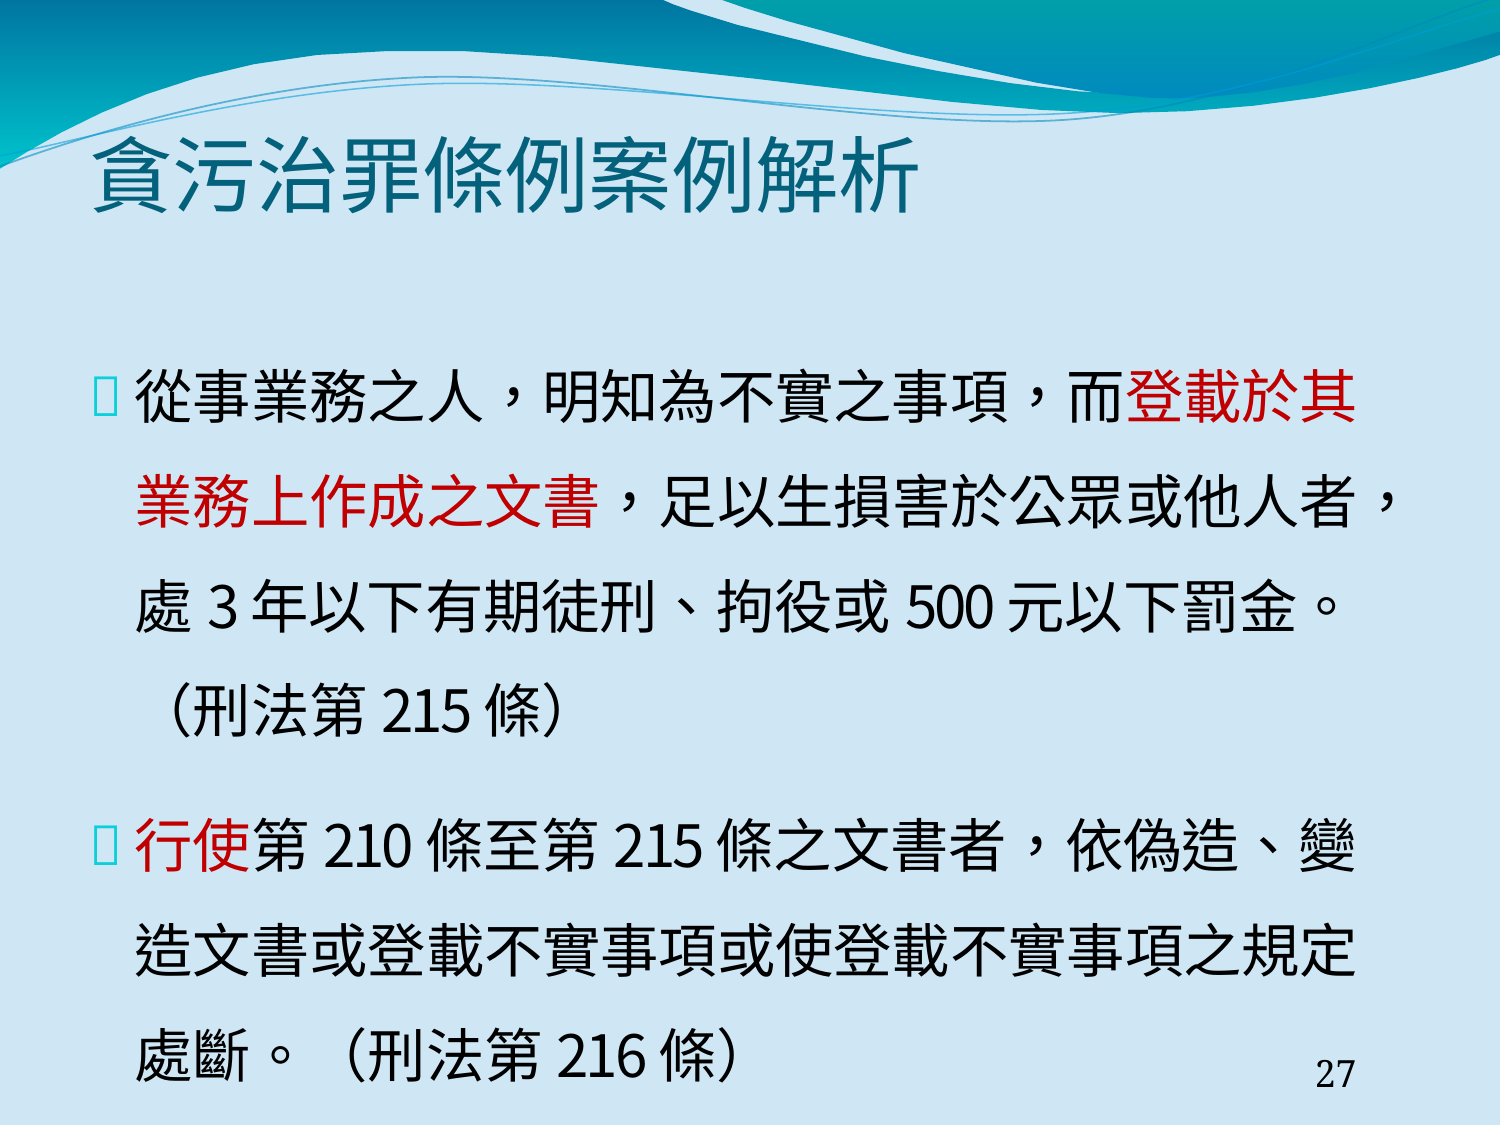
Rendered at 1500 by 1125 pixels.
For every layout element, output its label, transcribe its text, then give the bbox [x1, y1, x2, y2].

title 貪污治罪條例案例解析 [75, 115, 1425, 303]
slide_number <編號> [1299, 1042, 1425, 1103]
list 從事業務之人，明知為不實之事項，而登載於其業務上作成之文書，足以生損害於公眾或他人者，處3年以下有期徒刑、拘役或500元以下罰金。（刑法第215條） 行使第210條至第215條之文書者，依偽造、變造文書或登載不實事項或使登載不實事項之規定處斷。（刑法第216條） 錄音、錄影或電磁紀錄，藉機器或電腦所顯示之聲音、影像或符號，足以表示其用一之證明者，亦同。(刑法第220條） [75, 317, 1425, 1038]
